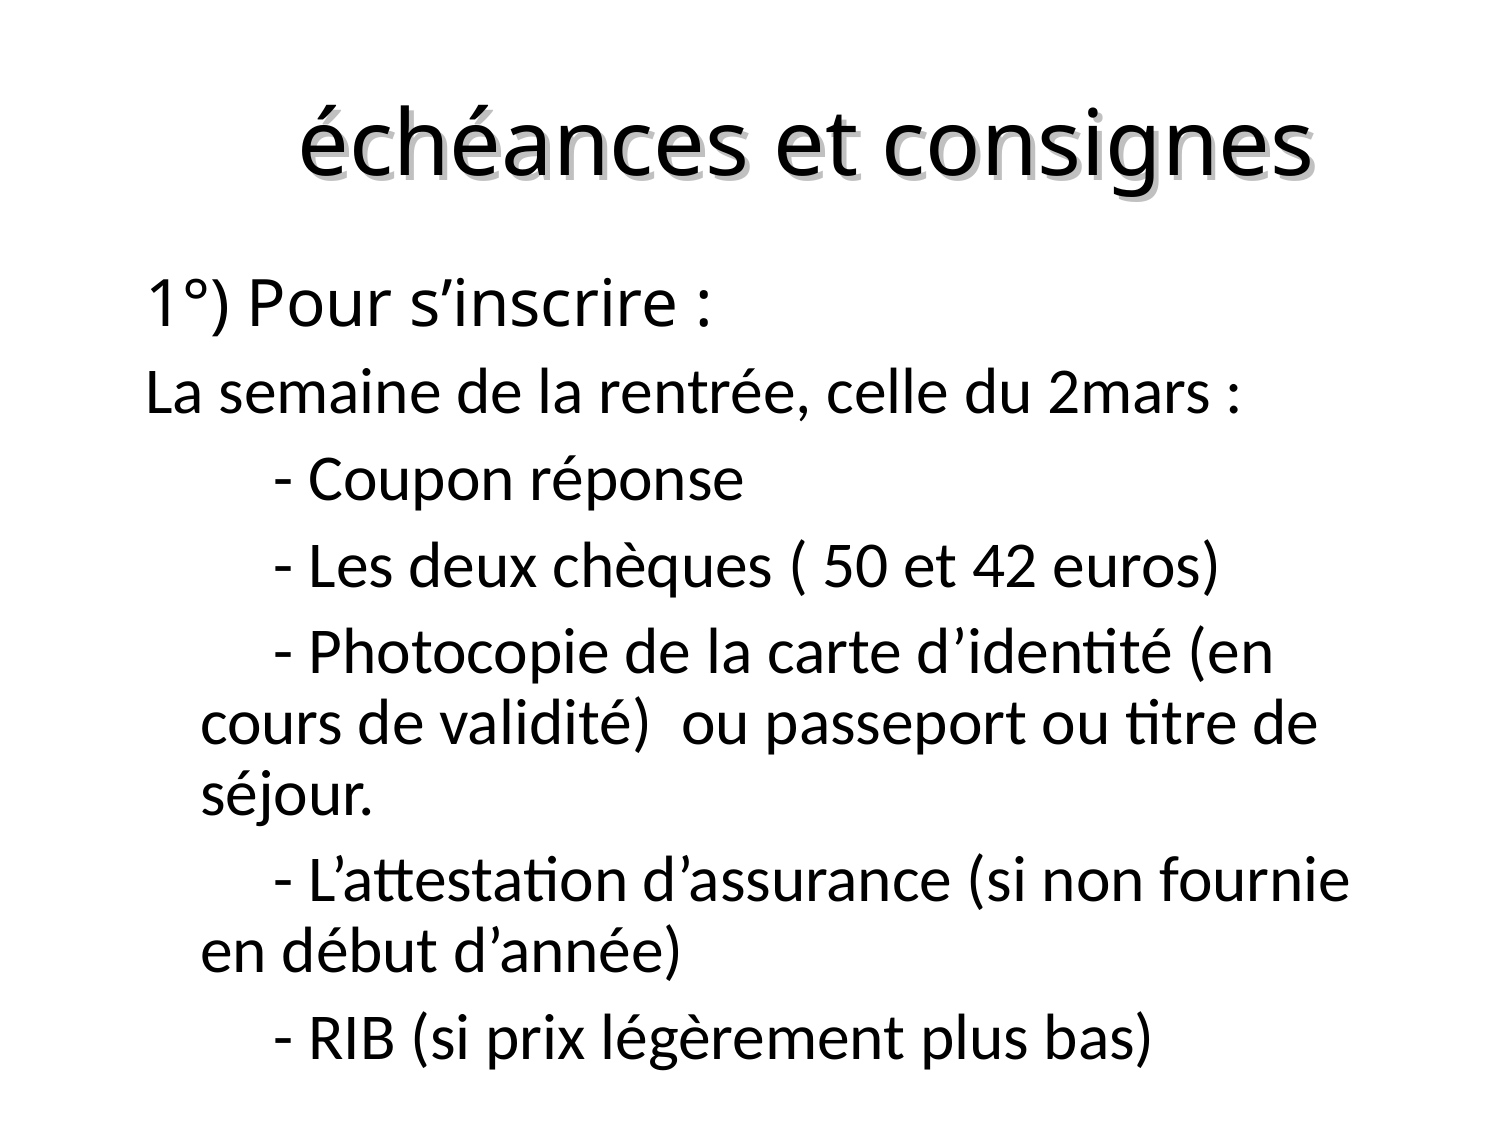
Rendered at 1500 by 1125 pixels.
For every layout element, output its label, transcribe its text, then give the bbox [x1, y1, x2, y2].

title échéances et consignes [75, 45, 1426, 233]
list 1°) Pour s’inscrire : La semaine de la rentrée, celle du 2mars : - Coupon réponse - Les deux chèques ( 50 et 42 euros) - Photocopie de la carte d’identité (en cours de validité) ou passeport ou titre de séjour. - L’attestation d’assurance (si non fournie en début d’année) - RIB (si prix légèrement plus bas) [75, 262, 1426, 1083]
